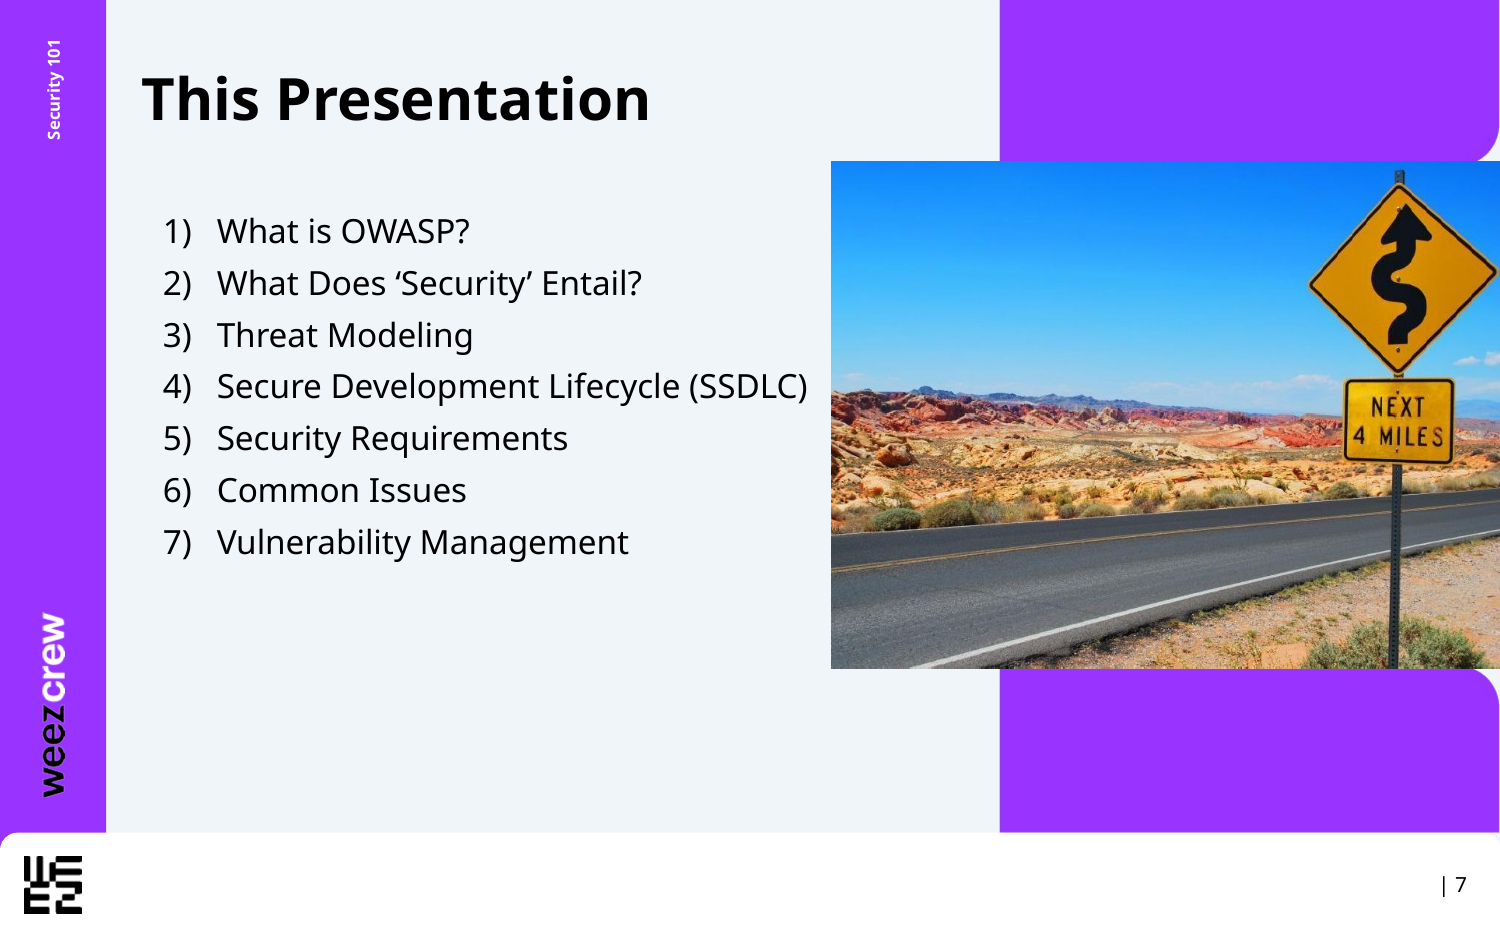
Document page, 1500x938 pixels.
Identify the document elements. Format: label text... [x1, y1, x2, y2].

picture [24, 856, 82, 914]
list What is OWASP? What Does ‘Security’ Entail? Threat Modeling Secure Development Lifecycle (SSDLC) Security Requirements Common Issues Vulnerability Management [126, 188, 845, 809]
slide_number | <number> [1393, 850, 1482, 922]
title Security 101 [0, 24, 107, 497]
picture [831, 0, 1500, 833]
title This Presentation [126, 24, 806, 170]
picture [43, 612, 65, 798]
